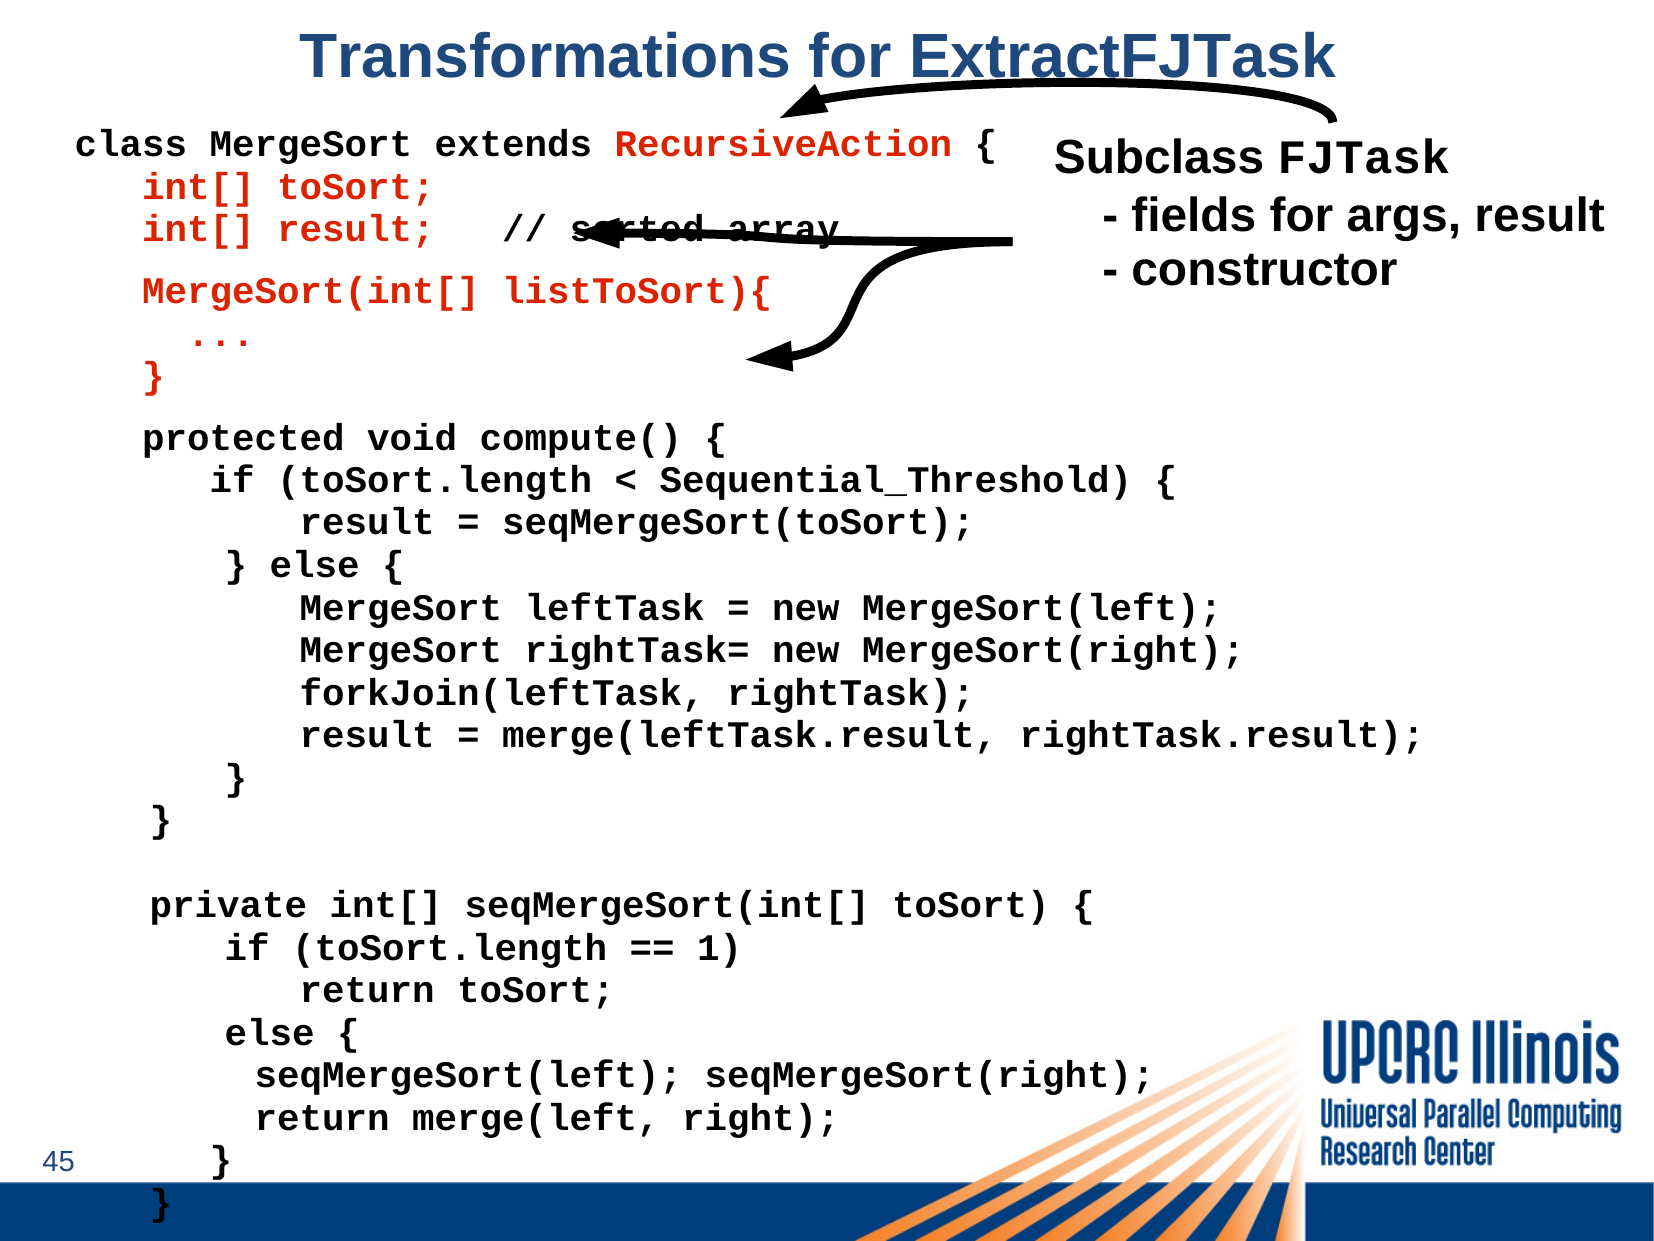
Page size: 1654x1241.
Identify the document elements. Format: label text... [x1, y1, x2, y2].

title Transformations for ExtractFJTask [790, 87, 1325, 118]
picture [0, 1005, 1654, 1241]
text_box Subclass FJTask - fields for args, result - constructor [1012, 122, 1654, 361]
text_box class MergeSort extends RecursiveAction { int[] toSort; int[] result; // sorted array MergeSort(int[] listToSort){ ... } protected void compute() { if (toSort.length < Sequential_Threshold) { result = seqMergeSort(toSort); } else { MergeSort leftTask = new MergeSort(left); MergeSort rightTask= new MergeSort(right); forkJoin(leftTask, rightTask); result = merge(leftTask.result, rightTask.result); } } private int[] seqMergeSort(int[] toSort) { if (toSort.length == 1) return toSort; else { seqMergeSort(left); seqMergeSort(right); return merge(left, right); } } [59, 118, 1500, 1235]
title Transformations for ExtractFJTask [82, 0, 1571, 122]
